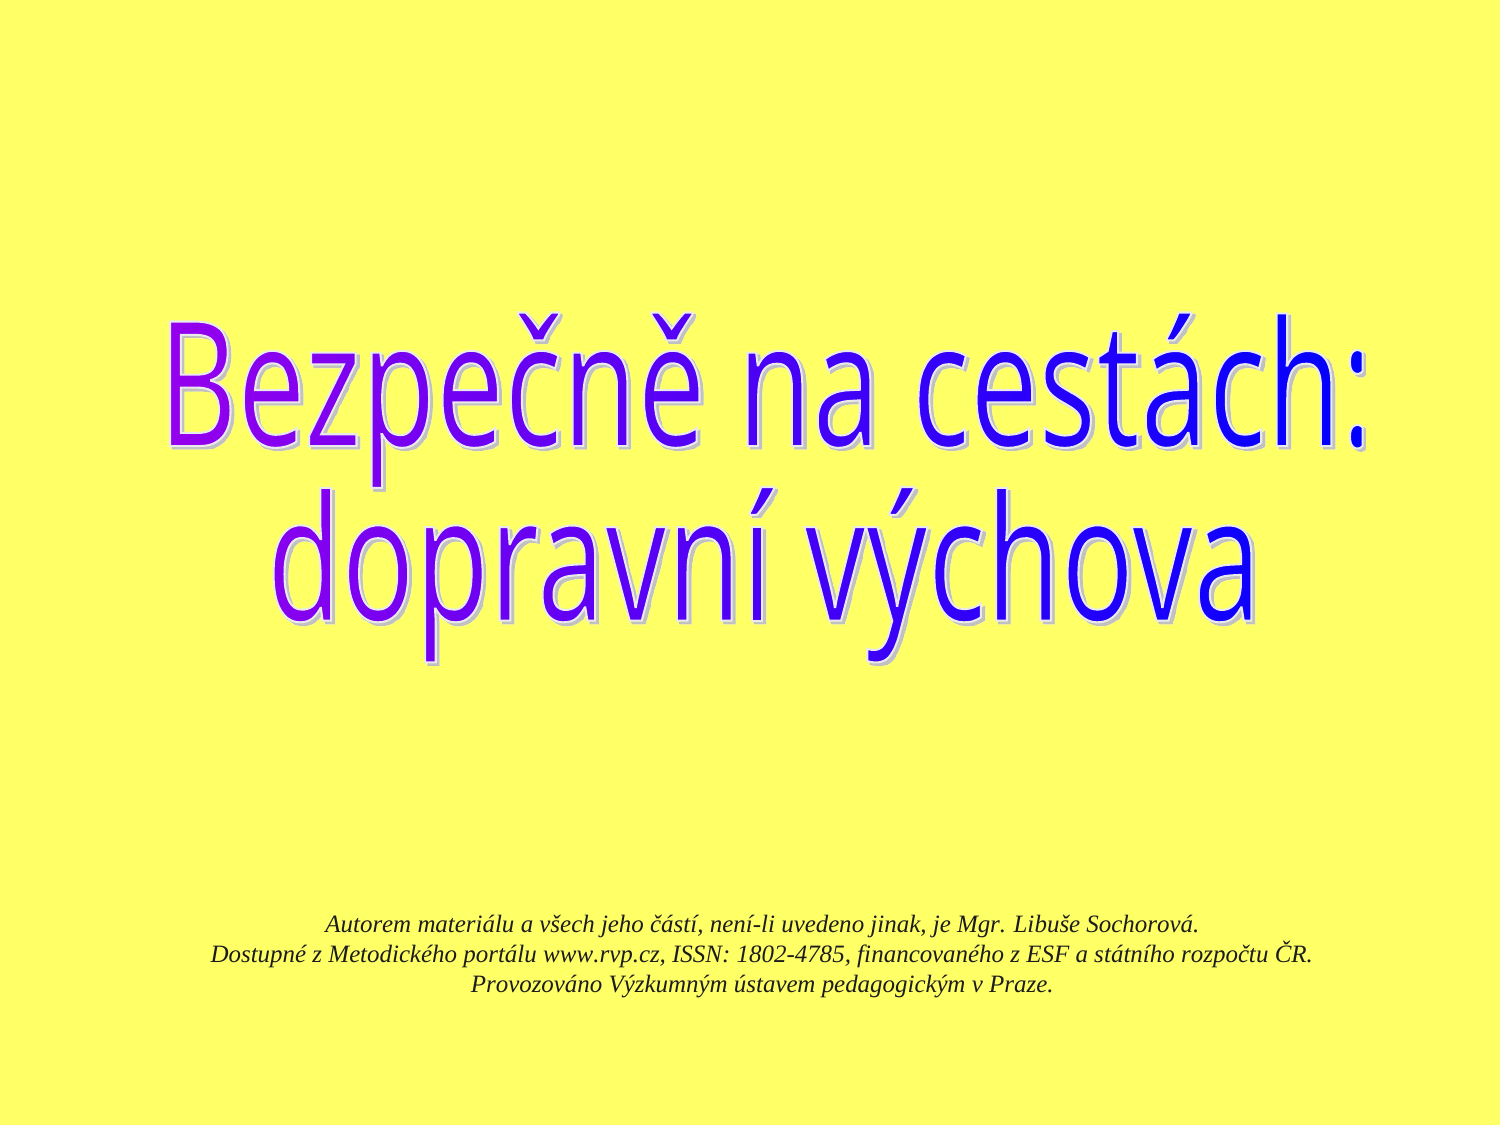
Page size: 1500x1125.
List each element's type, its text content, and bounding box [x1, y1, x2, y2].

text_box Bezpečně na cestách: dopravní výchova [1276, 313, 1332, 447]
text_box Bezpečně na cestách: dopravní výchova [348, 525, 409, 623]
text_box Bezpečně na cestách: dopravní výchova [976, 350, 1033, 448]
text_box Bezpečně na cestách: dopravní výchova [308, 352, 357, 447]
text_box Bezpečně na cestách: dopravní výchova [542, 525, 596, 623]
text_box Bezpečně na cestách: dopravní výchova [1044, 350, 1091, 448]
text_box Bezpečně na cestách: dopravní výchova [1145, 351, 1199, 448]
text_box Bezpečně na cestách: dopravní výchova [170, 321, 231, 447]
text_box Bezpečně na cestách: dopravní výchova [1166, 312, 1192, 341]
text_box Bezpečně na cestách: dopravní výchova [243, 350, 300, 448]
text_box Bezpečně na cestách: dopravní výchova [804, 527, 928, 663]
text_box Bezpečně na cestách: dopravní výchova [817, 351, 871, 448]
text_box Bezpečně na cestách: dopravní výchova [934, 525, 982, 623]
text_box Bezpečně na cestách: dopravní výchova [651, 312, 693, 341]
text_box Bezpečně na cestách: dopravní výchova [996, 487, 1052, 621]
text_box Autorem materiálu a všech jeho částí, není-li uvedeno jinak, je Mgr. Libuše Sochorová. Dostupné z Metodického portálu www.rvp.cz, ISSN: 1802-4785, financovaného z ESF a státního rozpočtu ČR. Provozováno Výzkumným ústavem pedagogickým v Praze. [149, 900, 1375, 1006]
text_box Bezpečně na cestách: dopravní výchova [643, 350, 700, 448]
text_box Bezpečně na cestách: dopravní výchova [1098, 331, 1138, 448]
text_box Bezpečně na cestách: dopravní výchova [572, 350, 628, 447]
text_box Bezpečně na cestách: dopravní výchova [747, 350, 803, 447]
text_box Bezpečně na cestách: dopravní výchova [1067, 525, 1128, 623]
text_box Bezpečně na cestách: dopravní výchova [518, 312, 560, 341]
text_box Bezpečně na cestách: dopravní výchova [1198, 525, 1252, 623]
text_box Bezpečně na cestách: dopravní výchova [273, 487, 332, 623]
text_box Bezpečně na cestách: dopravní výchova [1214, 350, 1263, 448]
text_box Bezpečně na cestách: dopravní výchova [499, 525, 538, 621]
text_box Bezpečně na cestách: dopravní výchova [371, 350, 430, 488]
text_box Bezpečně na cestách: dopravní výchova [604, 527, 667, 621]
text_box Bezpečně na cestách: dopravní výchova [749, 486, 775, 515]
text_box Bezpečně na cestách: dopravní výchova [1131, 527, 1194, 621]
text_box Bezpečně na cestách: dopravní výchova [442, 350, 498, 448]
text_box Bezpečně na cestách: dopravní výchova [510, 350, 559, 448]
text_box Bezpečně na cestách: dopravní výchova [918, 350, 966, 448]
text_box Bezpečně na cestách: dopravní výchova [751, 527, 763, 621]
text_box Bezpečně na cestách: dopravní výchova [425, 525, 483, 663]
text_box Bezpečně na cestách: dopravní výchova [676, 525, 732, 621]
